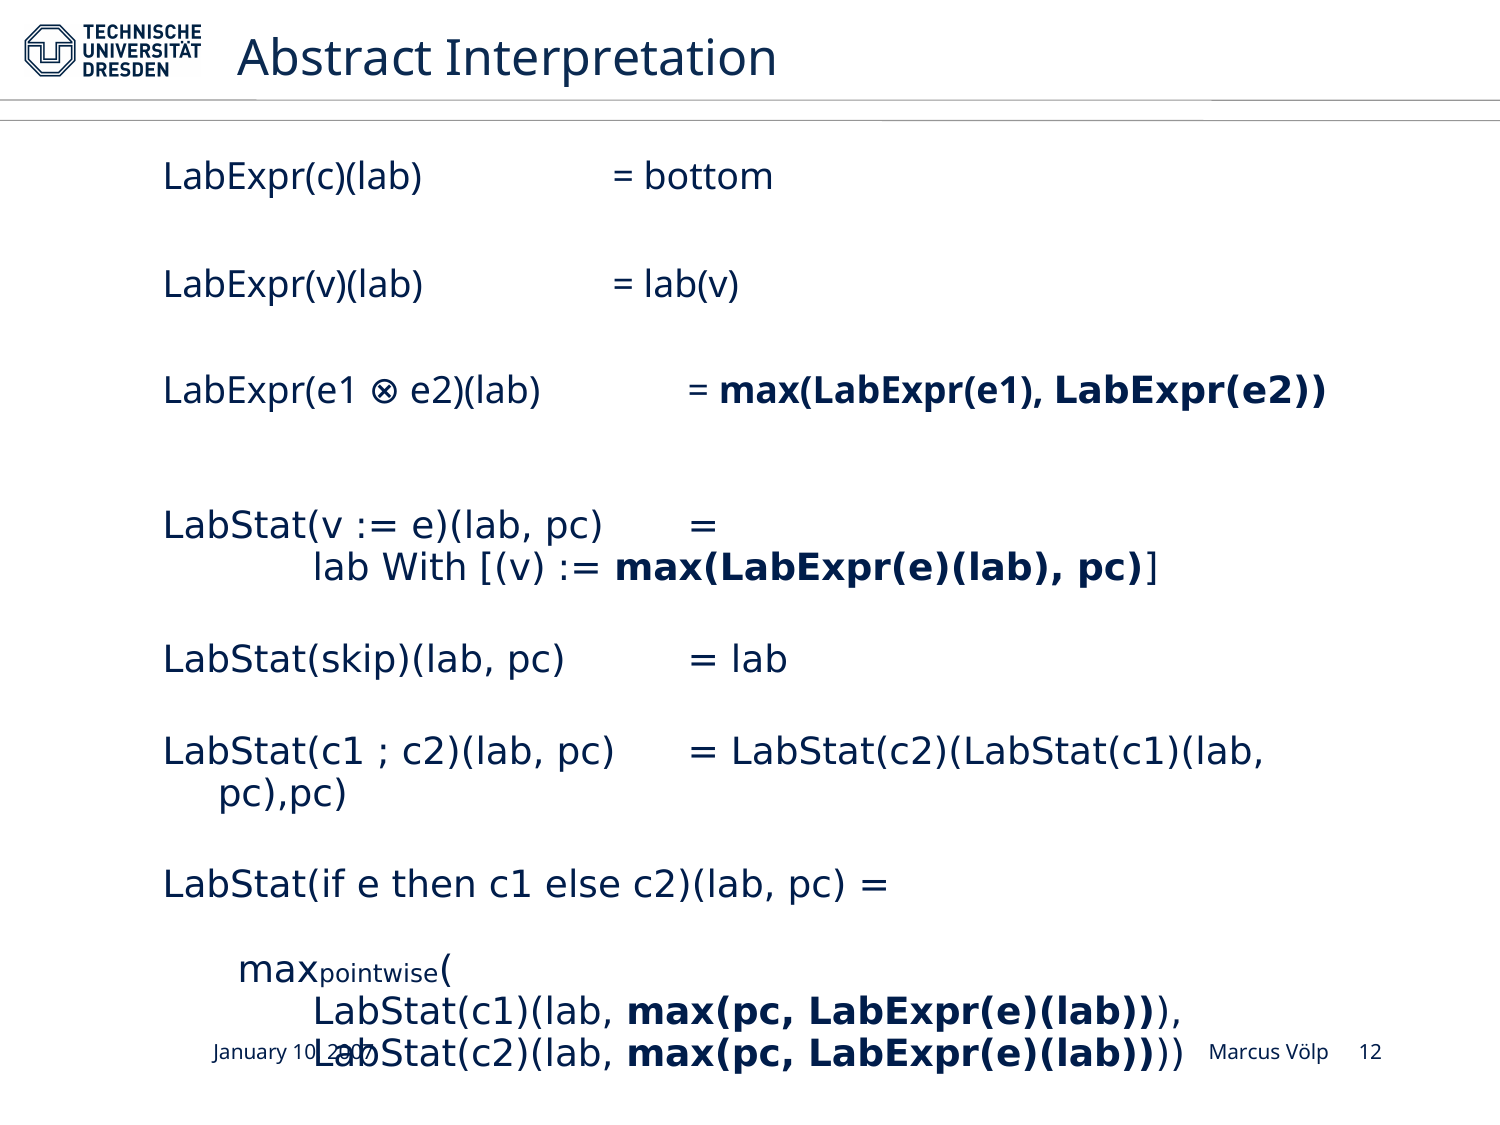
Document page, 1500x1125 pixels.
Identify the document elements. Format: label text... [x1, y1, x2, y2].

title Abstract Interpretation [237, 19, 1437, 92]
picture [24, 24, 201, 77]
list LabExpr(c)(lab) = bottom LabExpr(v)(lab) = lab(v) LabExpr(e1 ⊗ e2)(lab) = max(LabExpr(e1), LabExpr(e2)) LabStat(v := e)(lab, pc) = lab With [(v) := max(LabExpr(e)(lab), pc)] LabStat(skip)(lab, pc) = lab LabStat(c1 ; c2)(lab, pc) = LabStat(c2)(LabStat(c1)(lab, pc),pc) LabStat(if e then c1 else c2)(lab, pc) = maxpointwise( LabStat(c1)(lab, max(pc, LabExpr(e)(lab))), LabStat(c2)(lab, max(pc, LabExpr(e)(lab)))) [162, 149, 1387, 998]
